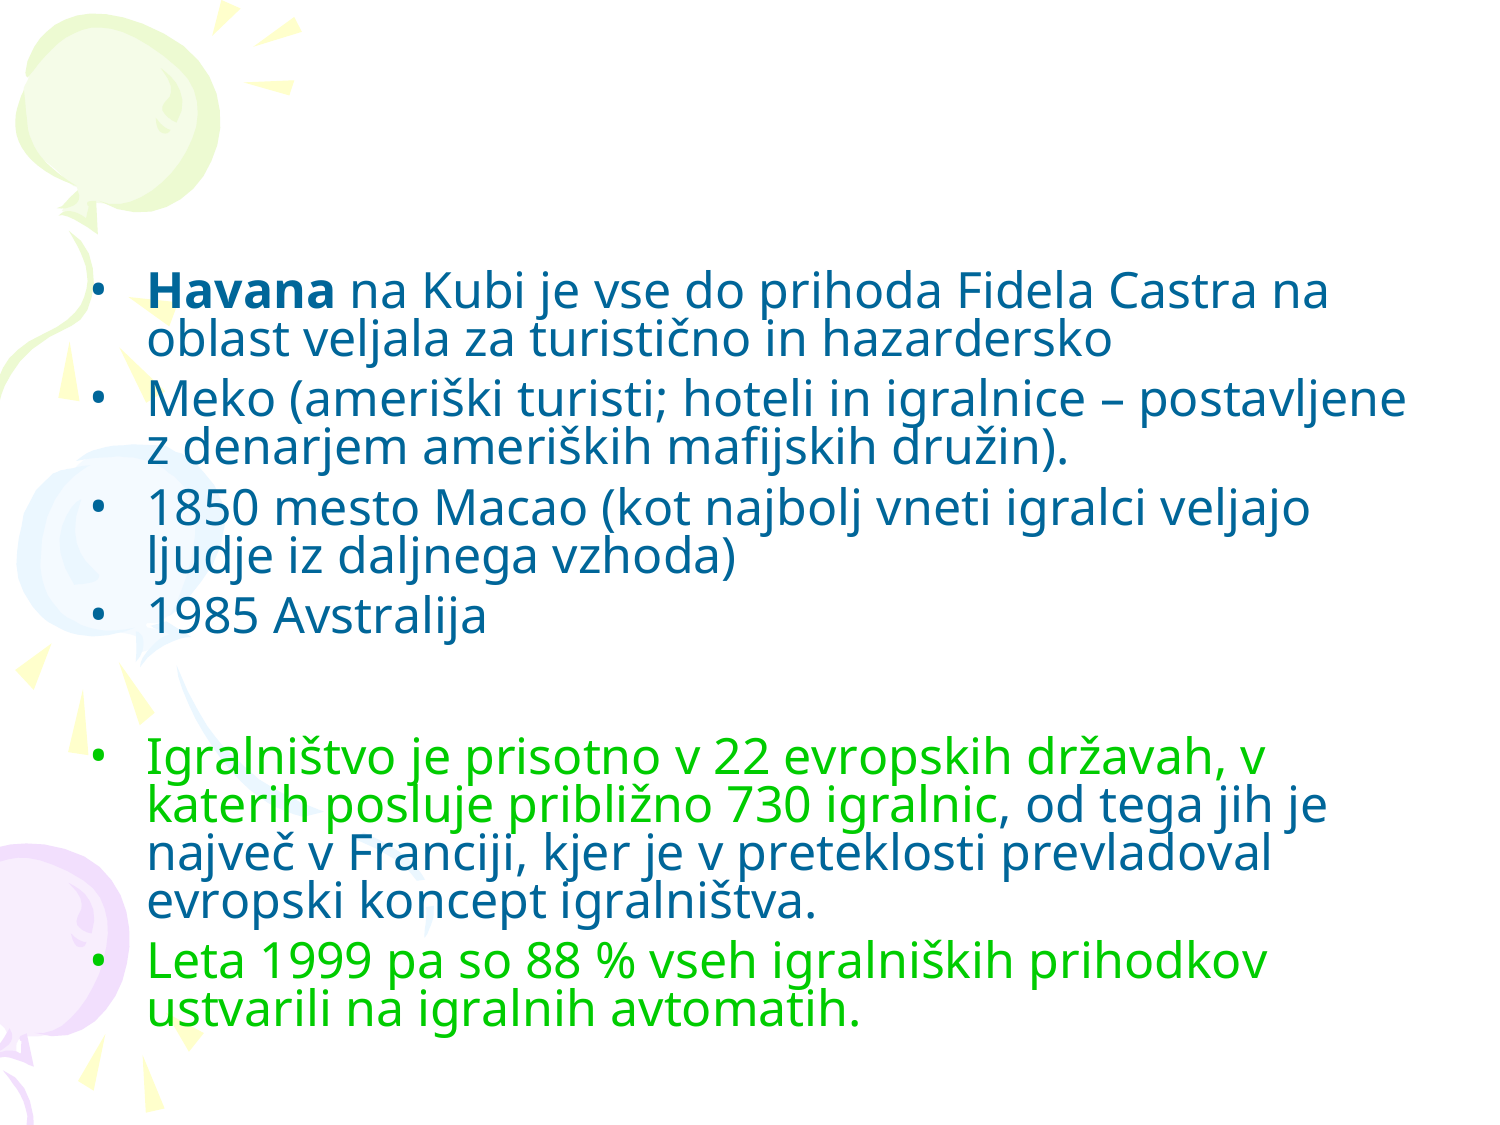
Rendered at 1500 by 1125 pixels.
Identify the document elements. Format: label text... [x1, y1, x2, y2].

list Havana na Kubi je vse do prihoda Fidela Castra na oblast veljala za turistično in hazardersko Meko (ameriški turisti; hoteli in igralnice – postavljene z denarjem ameriških mafijskih družin). 1850 mesto Macao (kot najbolj vneti igralci veljajo ljudje iz daljnega vzhoda) 1985 Avstralija Igralništvo je prisotno v 22 evropskih državah, v katerih posluje približno 730 igralnic, od tega jih je največ v Franciji, kjer je v preteklosti prevladoval evropski koncept igralništva. Leta 1999 pa so 88 % vseh igralniških prihodkov ustvarili na igralnih avtomatih. [75, 262, 1426, 994]
